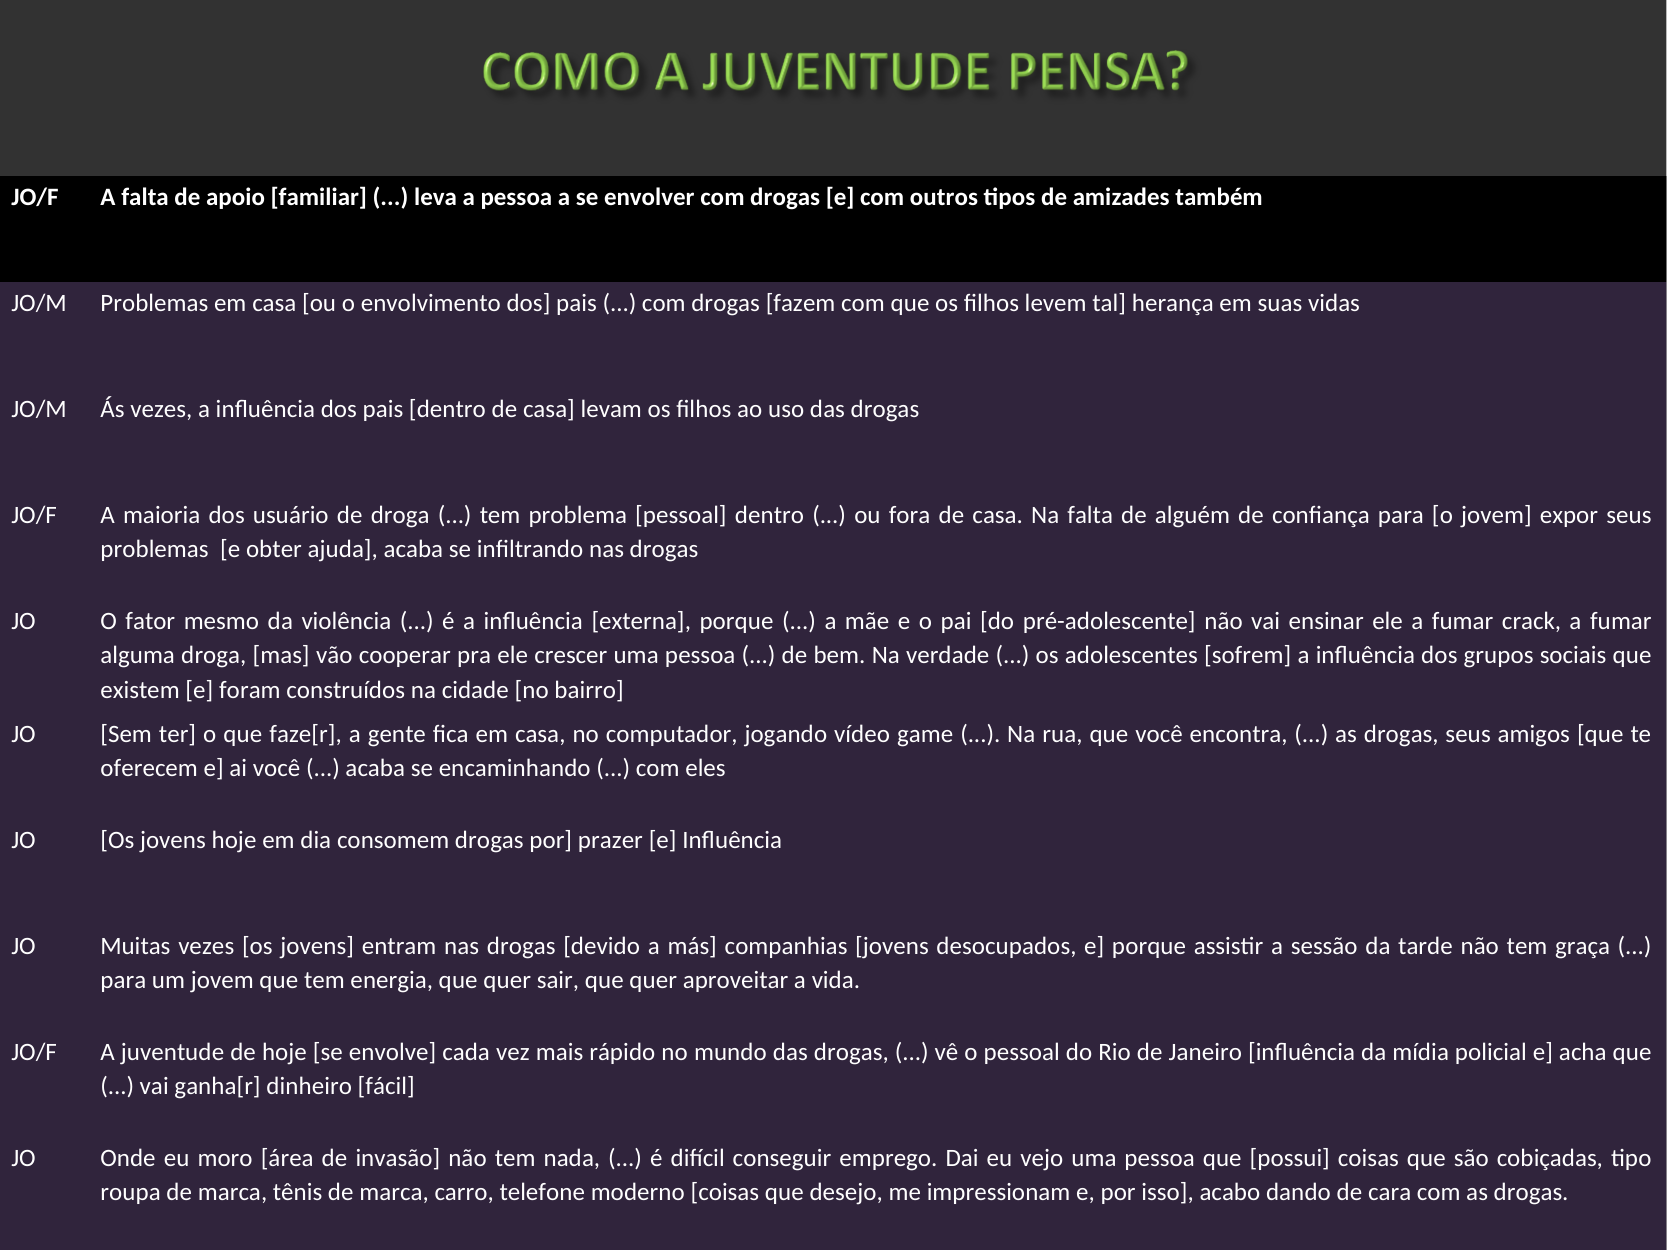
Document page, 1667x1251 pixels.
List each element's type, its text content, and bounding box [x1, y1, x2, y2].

table_cell Ás vezes, a influência dos pais [dentro de casa] levam os filhos ao uso das drogas [89, 388, 1667, 494]
table_cell JO [0, 925, 89, 1031]
table_cell JO [0, 713, 89, 819]
table_cell [Os jovens hoje em dia consomem drogas por] prazer [e] Influência [89, 819, 1667, 925]
table_cell JO/F [0, 494, 89, 600]
table_cell JO [0, 600, 89, 713]
table_cell Problemas em casa [ou o envolvimento dos] pais (...) com drogas [fazem com que os filhos levem tal] herança em suas vidas [89, 282, 1667, 388]
table_cell [Sem ter] o que faze[r], a gente fica em casa, no computador, jogando vídeo game (...). Na rua, que você encontra, (...) as drogas, seus amigos [que te oferecem e] ai você (...) acaba se encaminhando (...) com eles [89, 713, 1667, 819]
table_cell JO [0, 819, 89, 925]
table_cell Onde eu moro [área de invasão] não tem nada, (...) é difícil conseguir emprego. Dai eu vejo uma pessoa que [possui] coisas que são cobiçadas, tipo roupa de marca, tênis de marca, carro, telefone moderno [coisas que desejo, me impressionam e, por isso], acabo dando de cara com as drogas. [89, 1137, 1667, 1250]
table_cell JO/M [0, 282, 89, 388]
table_cell Muitas vezes [os jovens] entram nas drogas [devido a más] companhias [jovens desocupados, e] porque assistir a sessão da tarde não tem graça (...) para um jovem que tem energia, que quer sair, que quer aproveitar a vida. [89, 925, 1667, 1031]
table_header A falta de apoio [familiar] (...) leva a pessoa a se envolver com drogas [e] com outros tipos de amizades também [89, 176, 1667, 282]
table_cell O fator mesmo da violência (...) é a influência [externa], porque (...) a mãe e o pai [do pré-adolescente] não vai ensinar ele a fumar crack, a fumar alguma droga, [mas] vão cooperar pra ele crescer uma pessoa (...) de bem. Na verdade (...) os adolescentes [sofrem] a influência dos grupos sociais que existem [e] foram construídos na cidade [no bairro] [89, 600, 1667, 713]
table_cell A maioria dos usuário de droga (...) tem problema [pessoal] dentro (...) ou fora de casa. Na falta de alguém de confiança para [o jovem] expor seus problemas [e obter ajuda], acaba se infiltrando nas drogas [89, 494, 1667, 600]
table_cell JO/F [0, 1031, 89, 1137]
table_cell A juventude de hoje [se envolve] cada vez mais rápido no mundo das drogas, (...) vê o pessoal do Rio de Janeiro [influência da mídia policial e] acha que (...) vai ganha[r] dinheiro [fácil] [89, 1031, 1667, 1137]
table_header JO/F [0, 176, 89, 282]
table_cell JO [0, 1137, 89, 1250]
text_box [0, 0, 1667, 142]
table_cell JO/M [0, 388, 89, 494]
